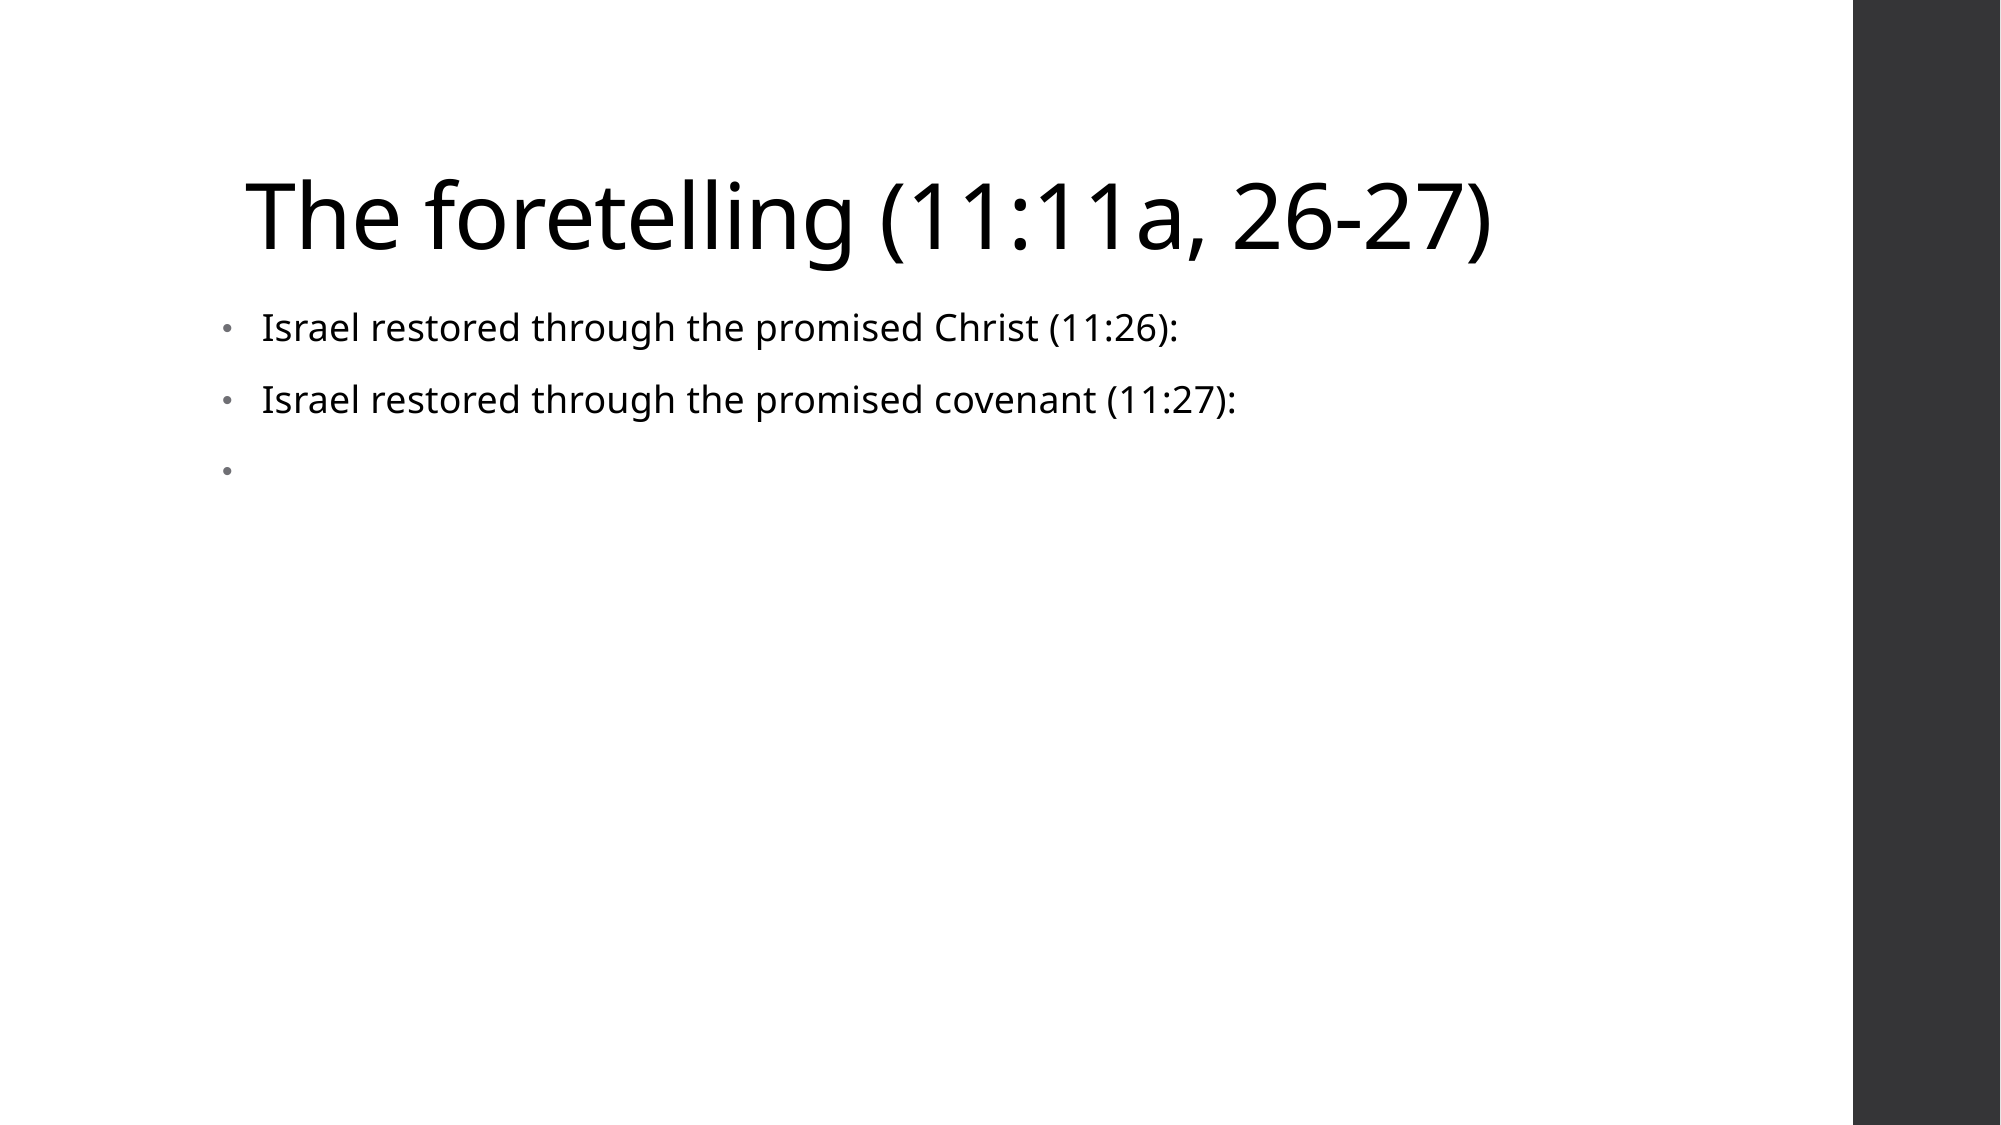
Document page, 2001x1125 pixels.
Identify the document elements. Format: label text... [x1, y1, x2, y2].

list Israel restored through the promised Christ (11:26): Israel restored through the promised covenant (11:27): [206, 299, 1617, 1014]
title The foretelling (11:11a, 26-27) [206, 60, 1797, 278]
